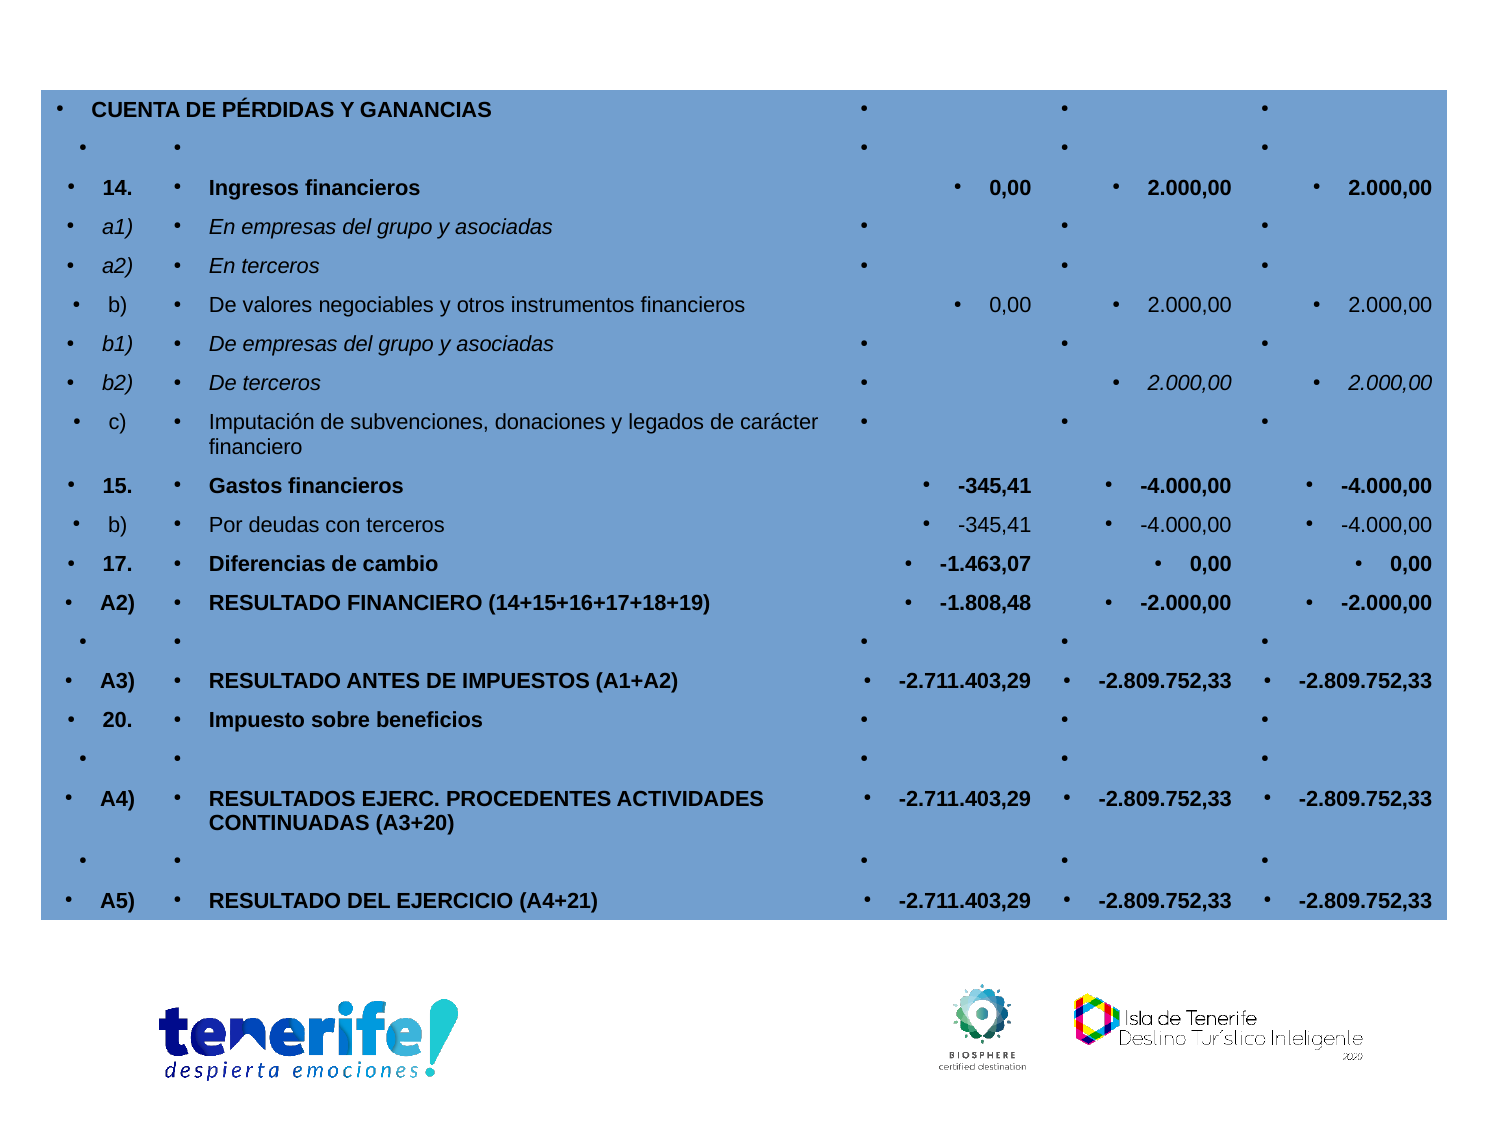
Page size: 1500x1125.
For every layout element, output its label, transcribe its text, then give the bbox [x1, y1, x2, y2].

table_cell 15. [41, 466, 159, 505]
table_cell En terceros [159, 246, 846, 285]
table_cell A3) [41, 662, 159, 701]
table_cell -4.000,00 [1246, 505, 1447, 544]
table_cell [846, 623, 1046, 662]
table_cell 0,00 [846, 168, 1046, 207]
table_cell En empresas del grupo y asociadas [159, 207, 846, 246]
table_cell 2.000,00 [1246, 168, 1447, 207]
picture [159, 999, 458, 1081]
picture [918, 974, 1046, 1081]
table_cell Gastos financieros [159, 466, 846, 505]
table_cell [846, 701, 1046, 740]
table_cell a2) [41, 246, 159, 285]
table_cell [1246, 207, 1447, 246]
table_cell [41, 842, 159, 881]
table_cell [1046, 325, 1246, 364]
table_cell [846, 842, 1046, 881]
picture [1074, 993, 1363, 1063]
table_cell Imputación de subvenciones, donaciones y legados de carácter financiero [159, 403, 846, 466]
table_cell 2.000,00 [1246, 285, 1447, 325]
table_cell -1.808,48 [846, 583, 1046, 623]
table_cell 2.000,00 [1046, 364, 1246, 403]
table_cell RESULTADOS EJERC. PROCEDENTES ACTIVIDADES CONTINUADAS (A3+20) [159, 779, 846, 842]
table_cell Impuesto sobre beneficios [159, 701, 846, 740]
table_cell Ingresos financieros [159, 168, 846, 207]
table_cell [1046, 740, 1246, 779]
table_cell 0,00 [1046, 544, 1246, 583]
table_cell -4.000,00 [1046, 466, 1246, 505]
table_cell 17. [41, 544, 159, 583]
table_cell [1246, 403, 1447, 466]
table_cell [1046, 842, 1246, 881]
table_cell 2.000,00 [1046, 168, 1246, 207]
table_cell RESULTADO FINANCIERO (14+15+16+17+18+19) [159, 583, 846, 623]
table_cell [1246, 129, 1447, 168]
table_cell [41, 740, 159, 779]
table_cell [846, 364, 1046, 403]
table_cell -2.711.403,29 [846, 779, 1046, 842]
table_cell 0,00 [846, 285, 1046, 325]
table_cell [1046, 129, 1246, 168]
table_cell b) [41, 505, 159, 544]
table_cell -4.000,00 [1246, 466, 1447, 505]
table_cell [1046, 246, 1246, 285]
table_cell A4) [41, 779, 159, 842]
table_cell -2.809.752,33 [1046, 881, 1246, 920]
table_cell -1.463,07 [846, 544, 1046, 583]
table_cell 2.000,00 [1246, 364, 1447, 403]
table_cell b1) [41, 325, 159, 364]
table_header [1246, 90, 1447, 129]
table_header [846, 90, 1046, 129]
table_cell b) [41, 285, 159, 325]
table_header CUENTA DE PÉRDIDAS Y GANANCIAS [41, 90, 846, 129]
table_cell De terceros [159, 364, 846, 403]
table_cell [846, 246, 1046, 285]
table_cell [159, 623, 846, 662]
table_cell c) [41, 403, 159, 466]
table_cell A2) [41, 583, 159, 623]
table_cell [1046, 623, 1246, 662]
table_cell [846, 740, 1046, 779]
table_cell [1246, 740, 1447, 779]
table_cell -2.809.752,33 [1246, 779, 1447, 842]
table_cell RESULTADO ANTES DE IMPUESTOS (A1+A2) [159, 662, 846, 701]
table_cell -2.809.752,33 [1046, 662, 1246, 701]
table_cell b2) [41, 364, 159, 403]
table_cell -2.000,00 [1046, 583, 1246, 623]
table_cell 2.000,00 [1046, 285, 1246, 325]
table_cell a1) [41, 207, 159, 246]
table_cell -2.809.752,33 [1246, 662, 1447, 701]
table_cell [1046, 403, 1246, 466]
table_cell 20. [41, 701, 159, 740]
table_cell [846, 207, 1046, 246]
table_cell Diferencias de cambio [159, 544, 846, 583]
table_cell [159, 129, 846, 168]
table_cell [1046, 207, 1246, 246]
table_cell -4.000,00 [1046, 505, 1246, 544]
table_cell [1246, 623, 1447, 662]
table_cell A5) [41, 881, 159, 920]
table_cell [846, 325, 1046, 364]
table_cell 0,00 [1246, 544, 1447, 583]
table_cell [846, 129, 1046, 168]
table_cell [1246, 246, 1447, 285]
table_cell [1246, 325, 1447, 364]
table_cell De valores negociables y otros instrumentos financieros [159, 285, 846, 325]
table_cell [159, 740, 846, 779]
table_cell -2.711.403,29 [846, 881, 1046, 920]
table_cell -2.809.752,33 [1046, 779, 1246, 842]
table_cell [1246, 842, 1447, 881]
table_cell -345,41 [846, 466, 1046, 505]
table_cell Por deudas con terceros [159, 505, 846, 544]
table_cell [41, 623, 159, 662]
table_cell [1046, 701, 1246, 740]
table_cell [846, 403, 1046, 466]
table_cell -345,41 [846, 505, 1046, 544]
table_header [1046, 90, 1246, 129]
table_cell -2.000,00 [1246, 583, 1447, 623]
table_cell RESULTADO DEL EJERCICIO (A4+21) [159, 881, 846, 920]
table_cell -2.809.752,33 [1246, 881, 1447, 920]
table_cell De empresas del grupo y asociadas [159, 325, 846, 364]
table_cell -2.711.403,29 [846, 662, 1046, 701]
table_cell 14. [41, 168, 159, 207]
table_cell [1246, 701, 1447, 740]
table_cell [41, 129, 159, 168]
table_cell [159, 842, 846, 881]
